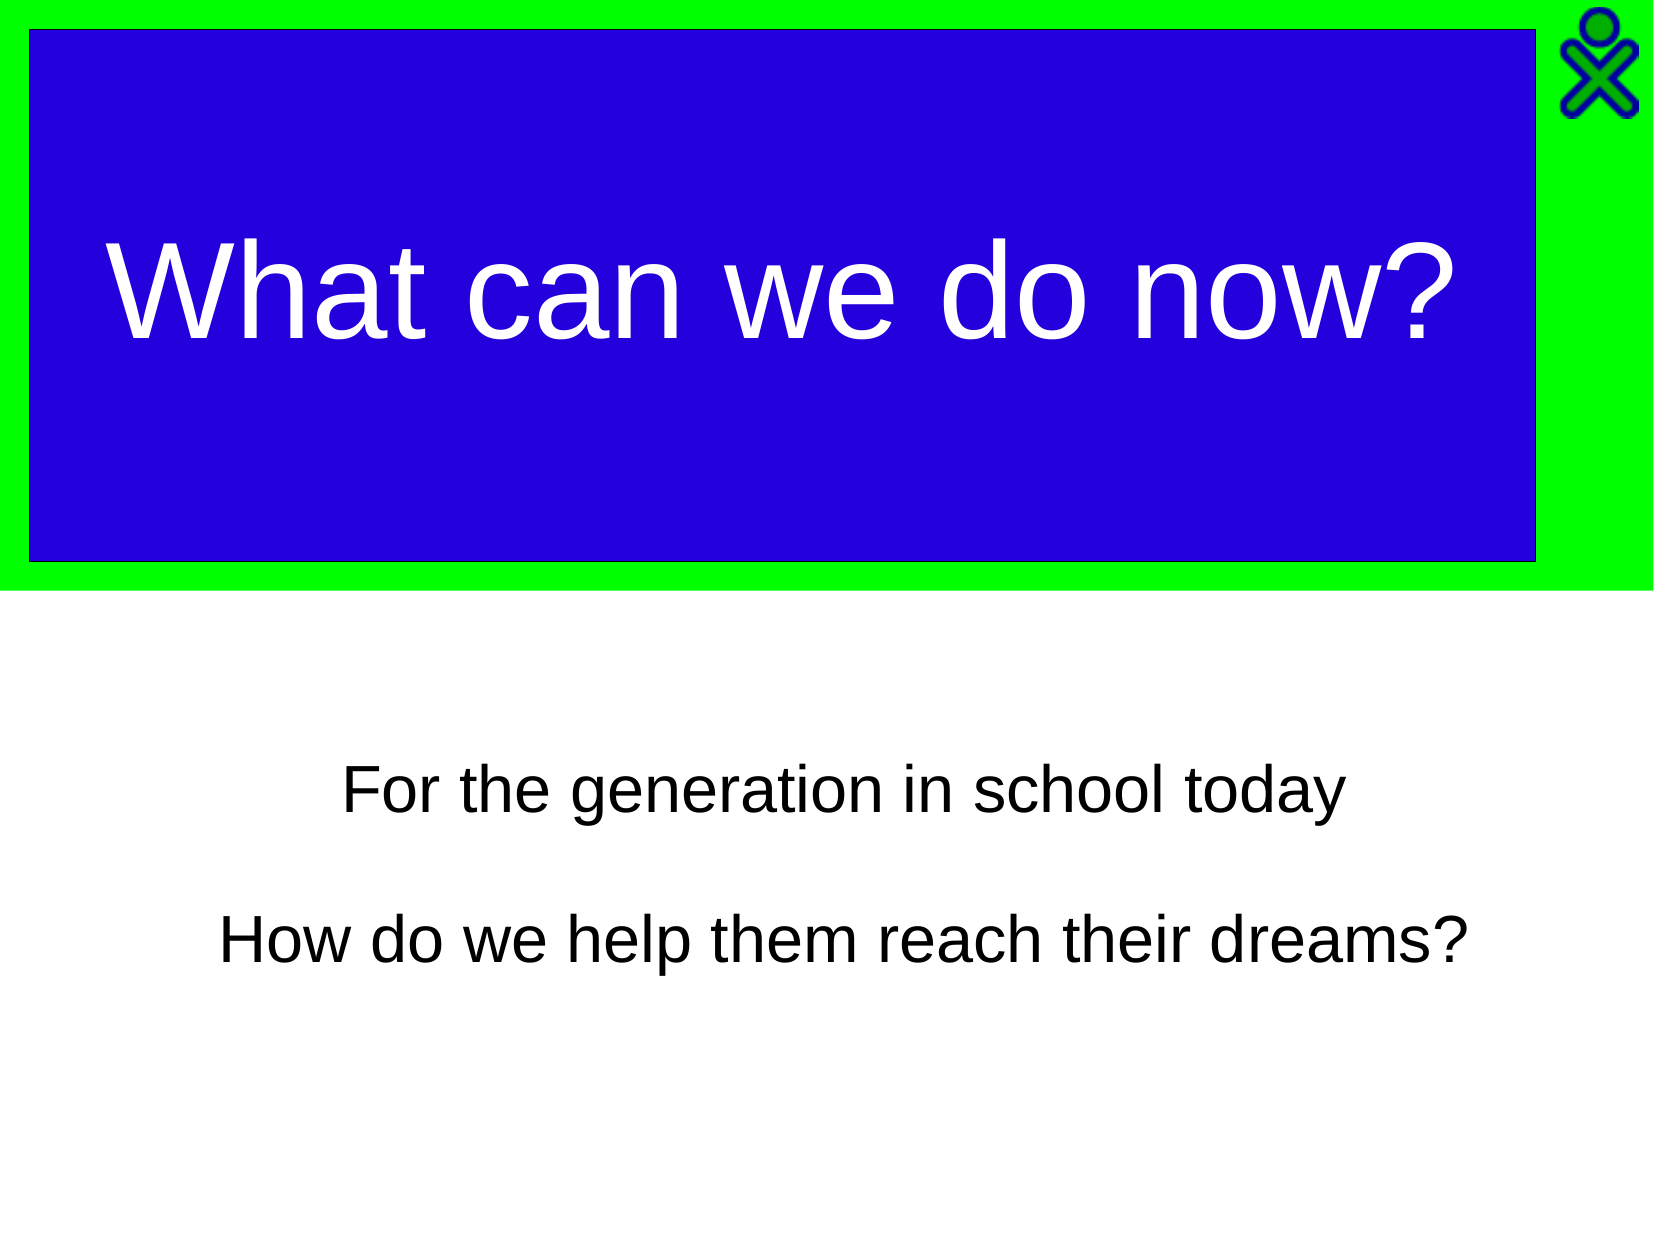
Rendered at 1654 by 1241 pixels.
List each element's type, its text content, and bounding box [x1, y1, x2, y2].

picture [1559, 7, 1639, 119]
title What can we do now? [59, 49, 1506, 532]
subtitle For the generation in school today How do we help them reach their dreams? [82, 627, 1571, 1102]
